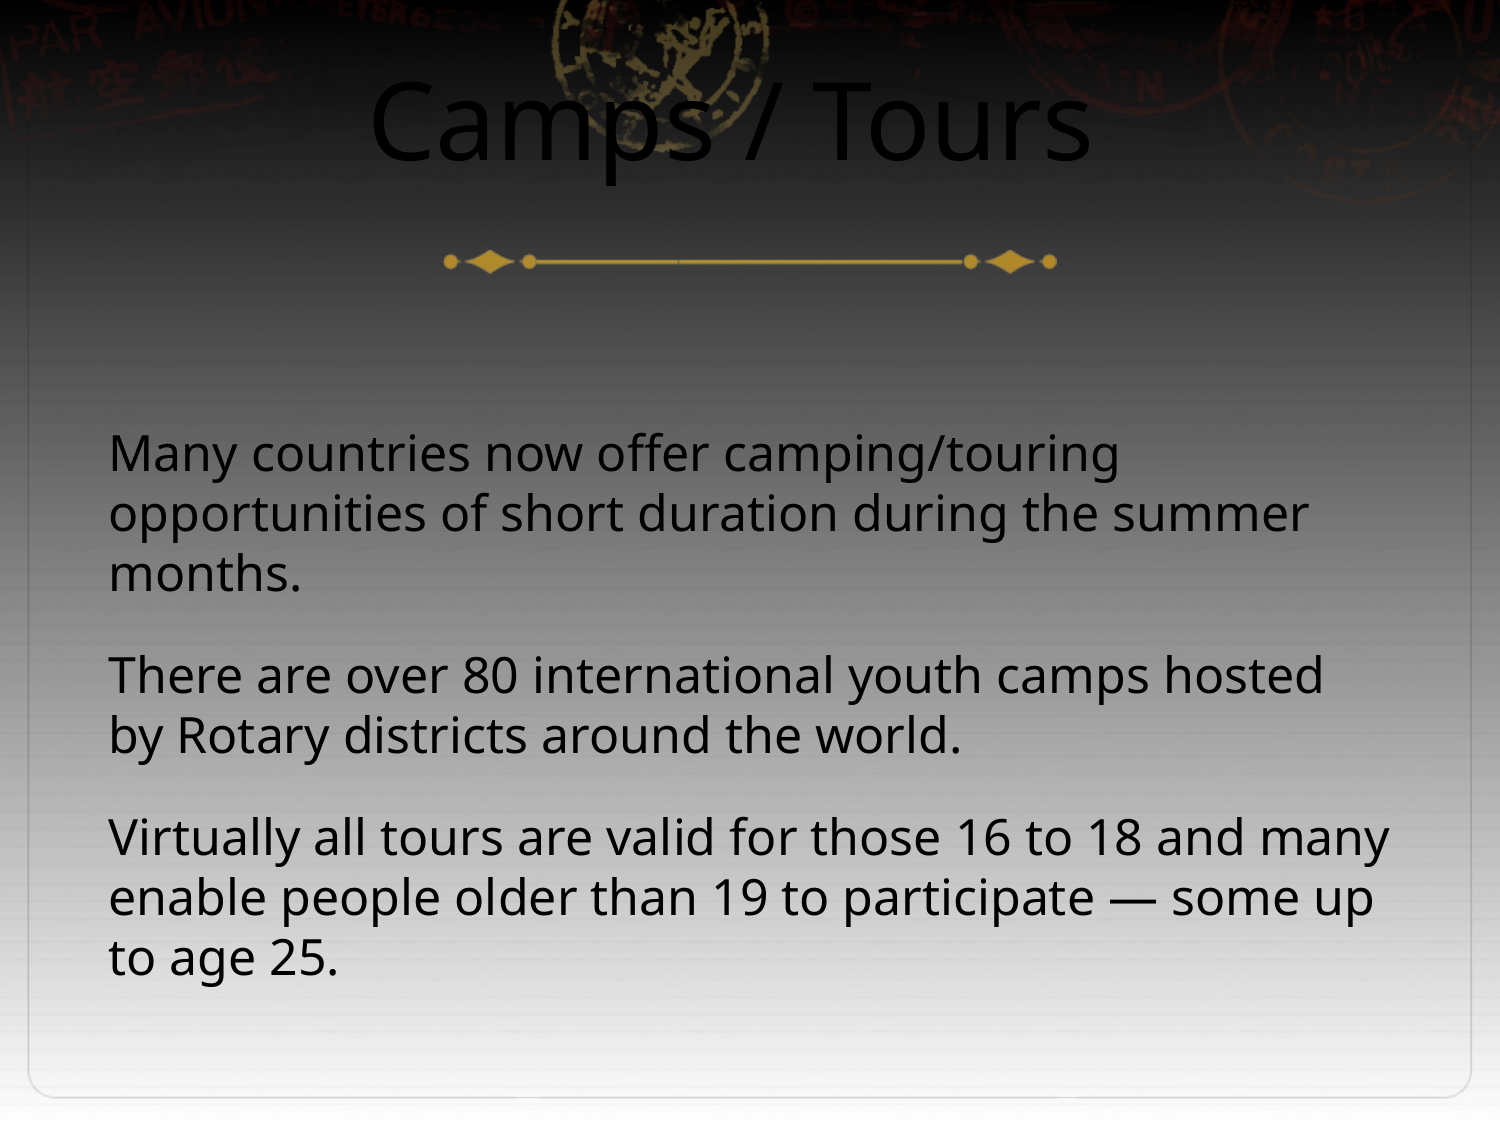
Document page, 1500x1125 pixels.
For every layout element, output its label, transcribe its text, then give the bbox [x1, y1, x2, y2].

list Many countries now offer camping/touring opportunities of short duration during the summer months. There are over 80 international youth camps hosted by Rotary districts around the world. Virtually all tours are valid for those 16 to 18 and many enable people older than 19 to participate — some up to age 25. [93, 312, 1407, 988]
picture [0, 0, 1500, 1125]
title Camps / Tours [74, 45, 1387, 233]
